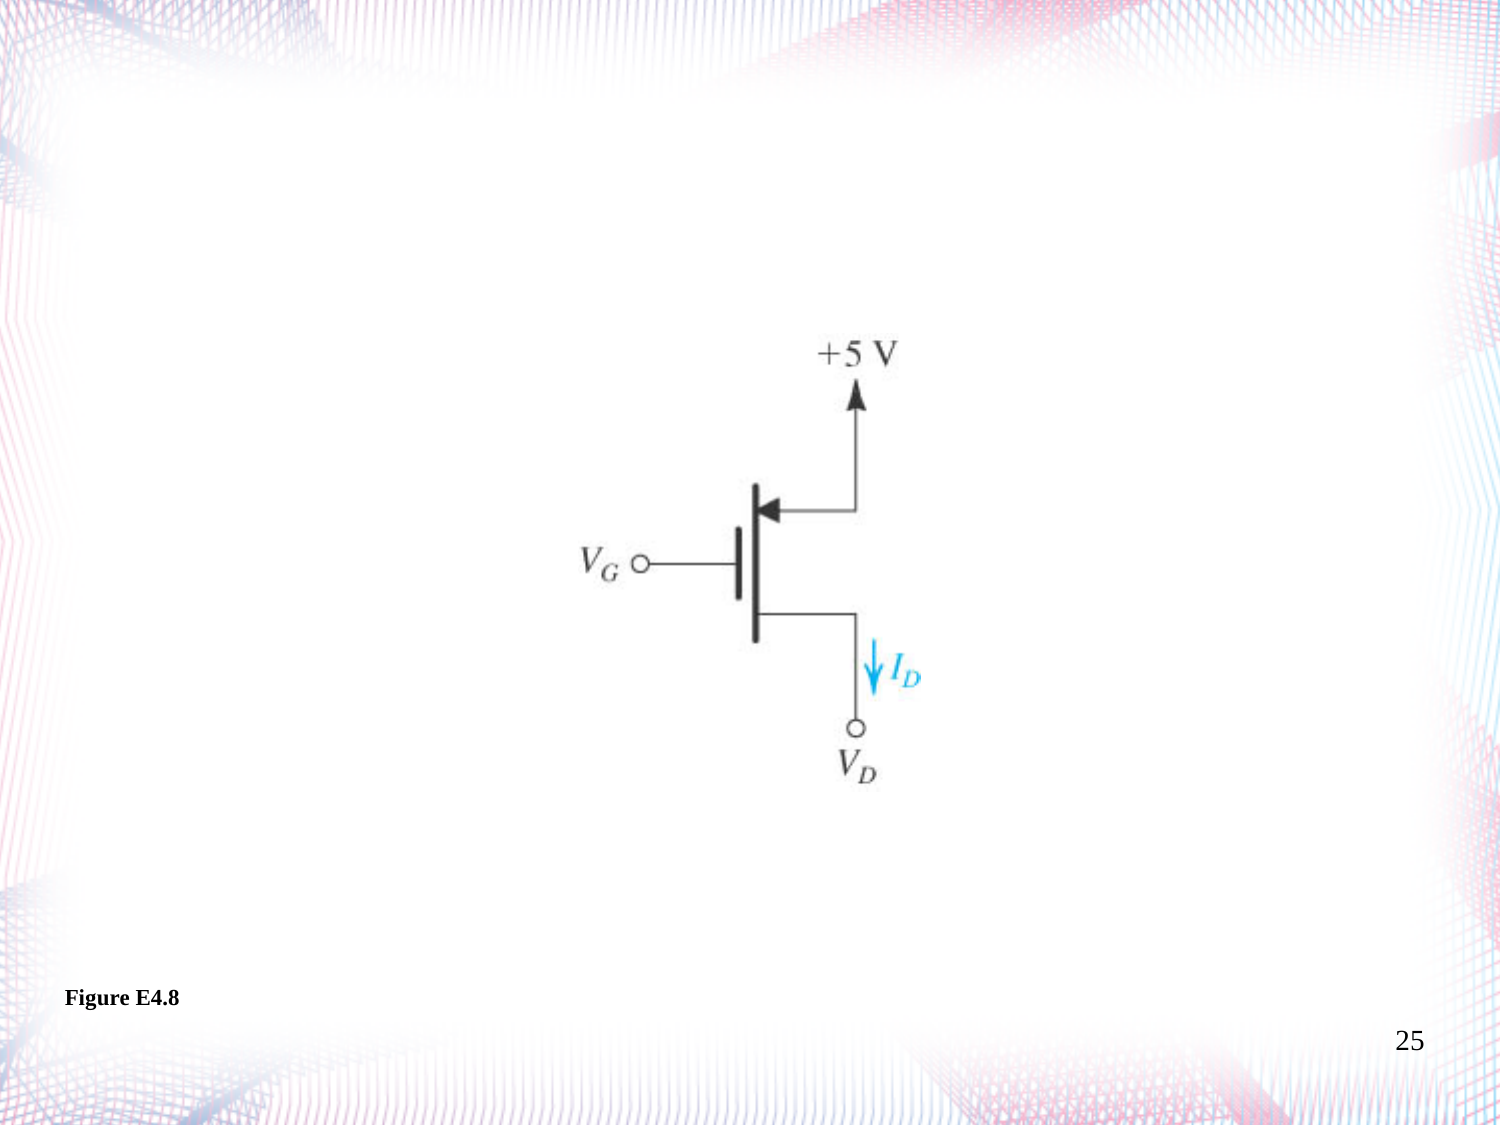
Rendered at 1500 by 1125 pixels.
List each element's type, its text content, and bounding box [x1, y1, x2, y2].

picture [0, 0, 1500, 1125]
text_box Figure E4.8 [49, 975, 1213, 1018]
